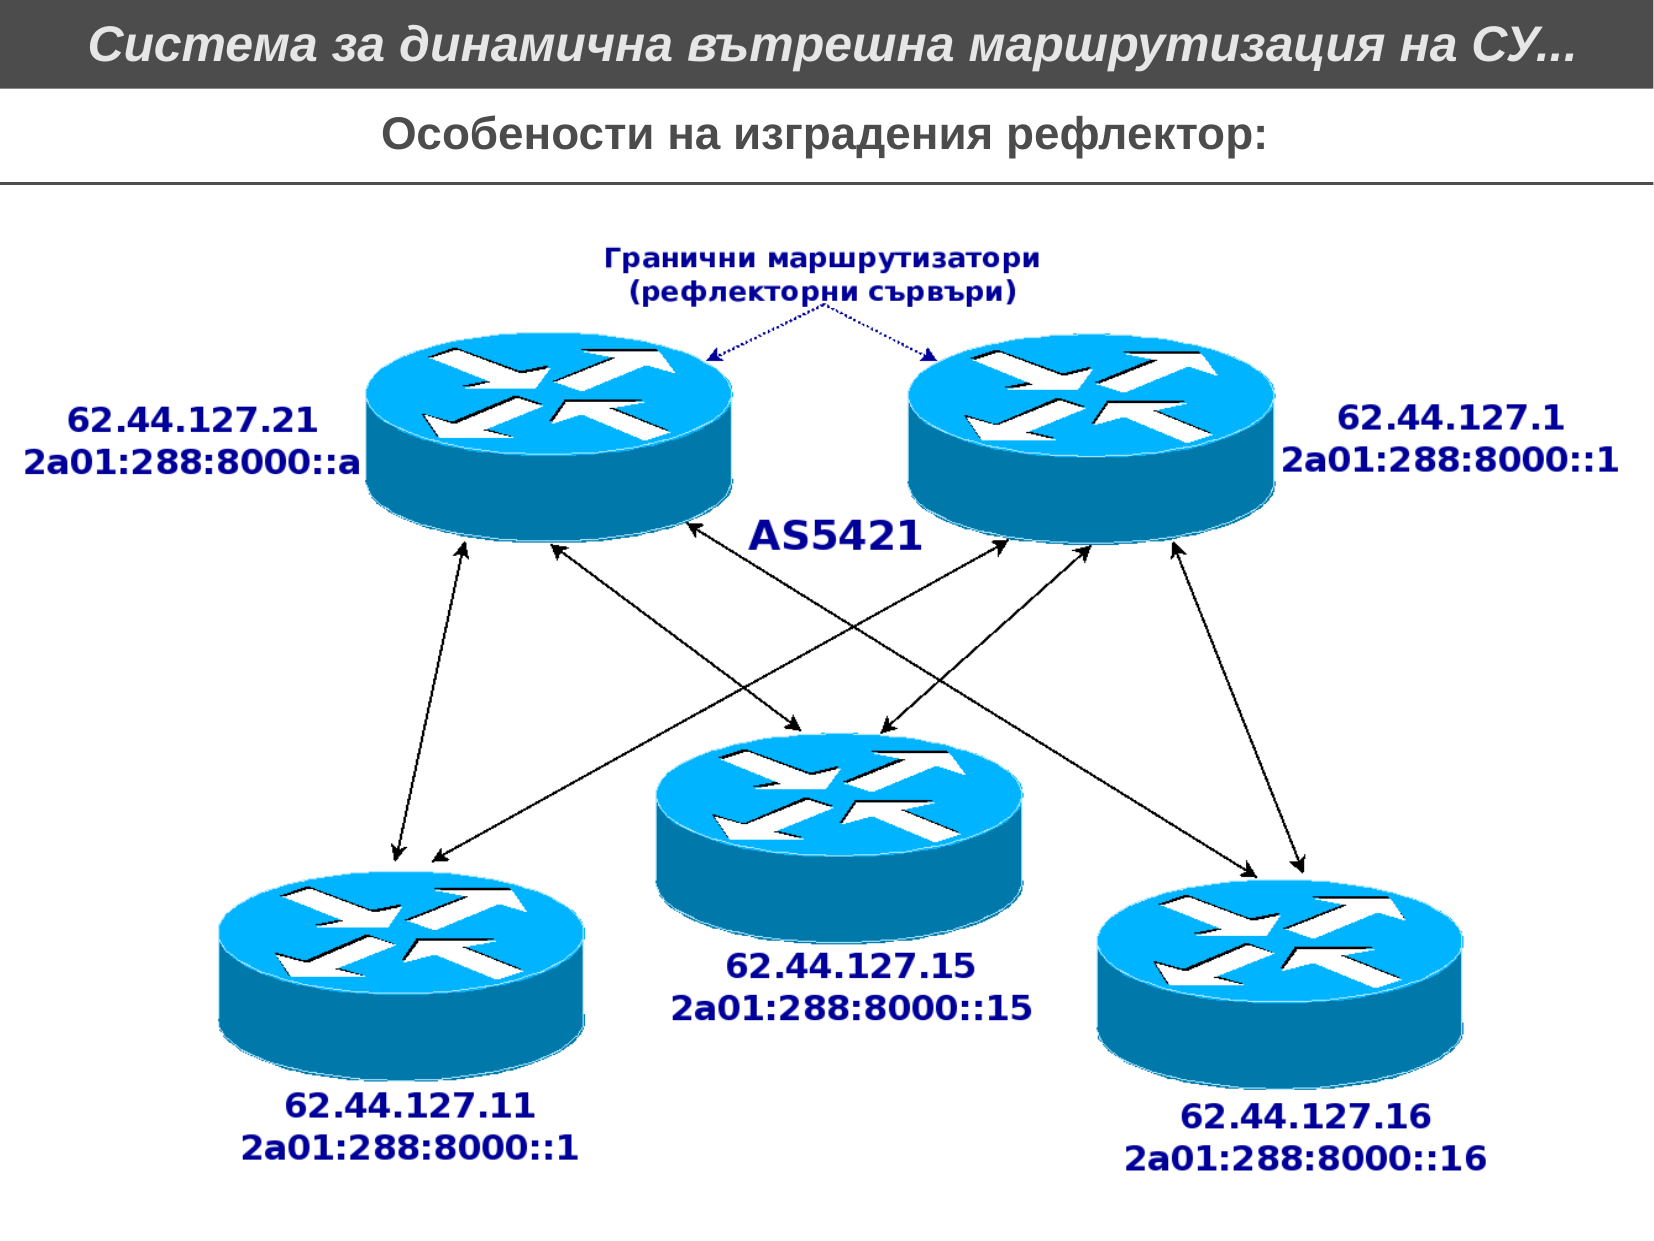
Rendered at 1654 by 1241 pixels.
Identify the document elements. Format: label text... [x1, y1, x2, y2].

text_box Система за динамична вътрешна маршрутизация на СУ... [72, 8, 1594, 80]
picture [23, 242, 1623, 1179]
text_box Особености на изградения рефлектор: [366, 100, 1284, 167]
text_box [0, 0, 1654, 89]
